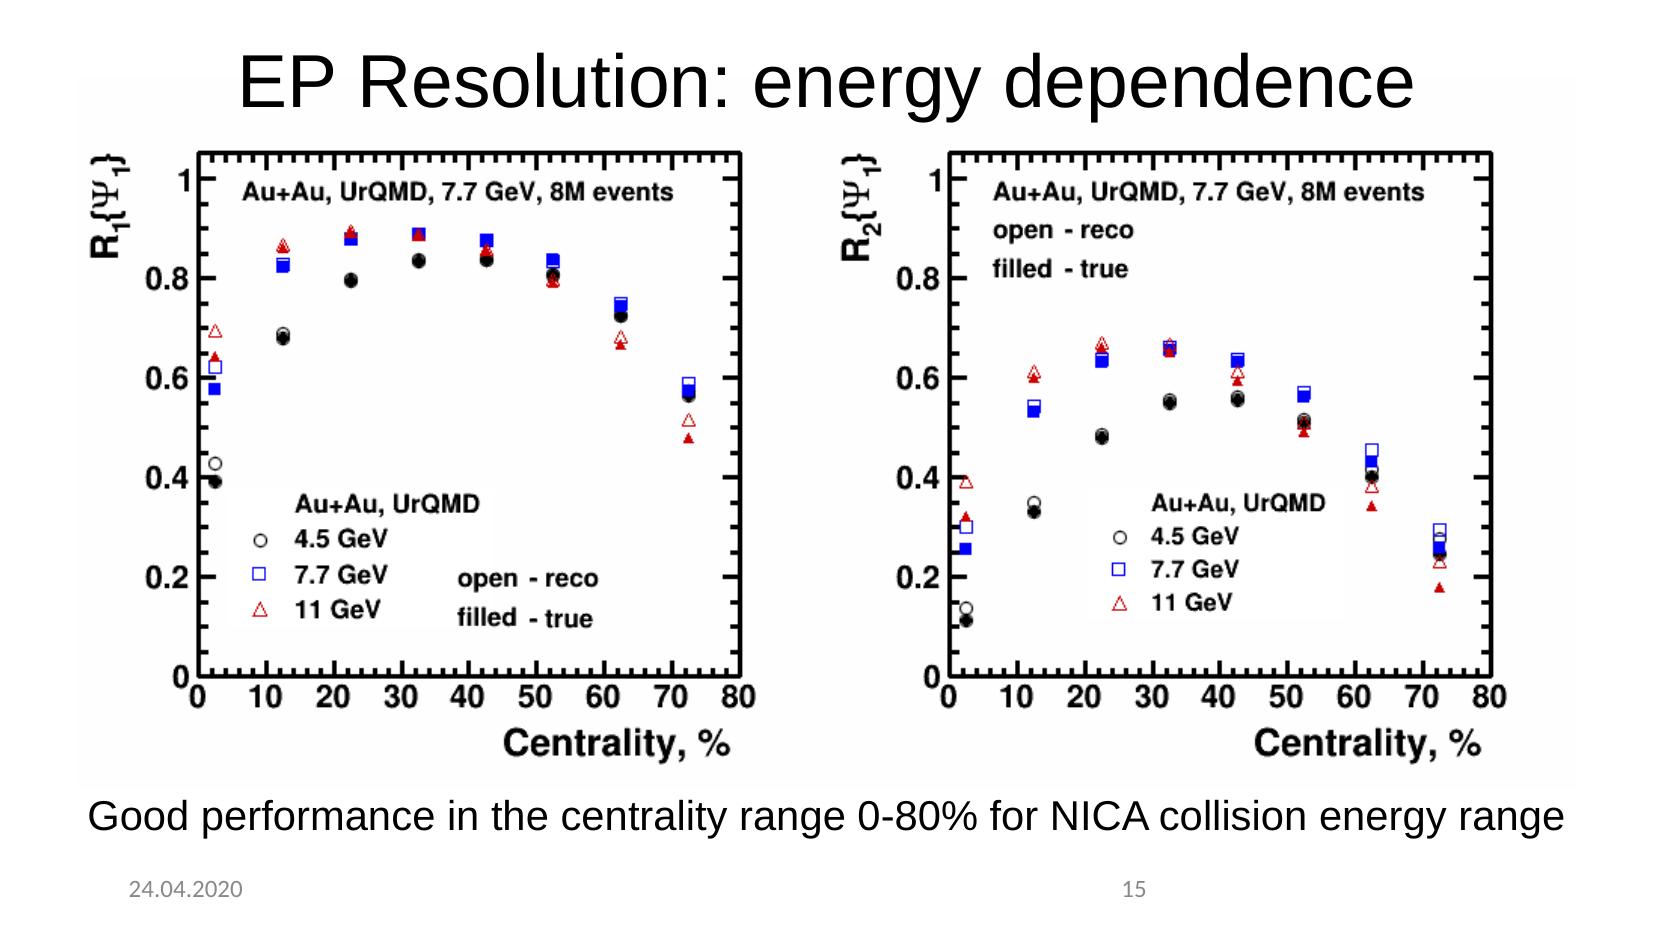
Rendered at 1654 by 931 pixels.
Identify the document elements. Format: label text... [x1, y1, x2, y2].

text_box EP Resolution: energy dependence [83, 0, 1572, 156]
text_box 10 [1106, 862, 1602, 912]
picture [76, 77, 1578, 785]
text_box Good performance in the centrality range 0-80% for NICA collision energy range [68, 785, 1585, 850]
text_box 24.04.2020 [113, 862, 486, 912]
